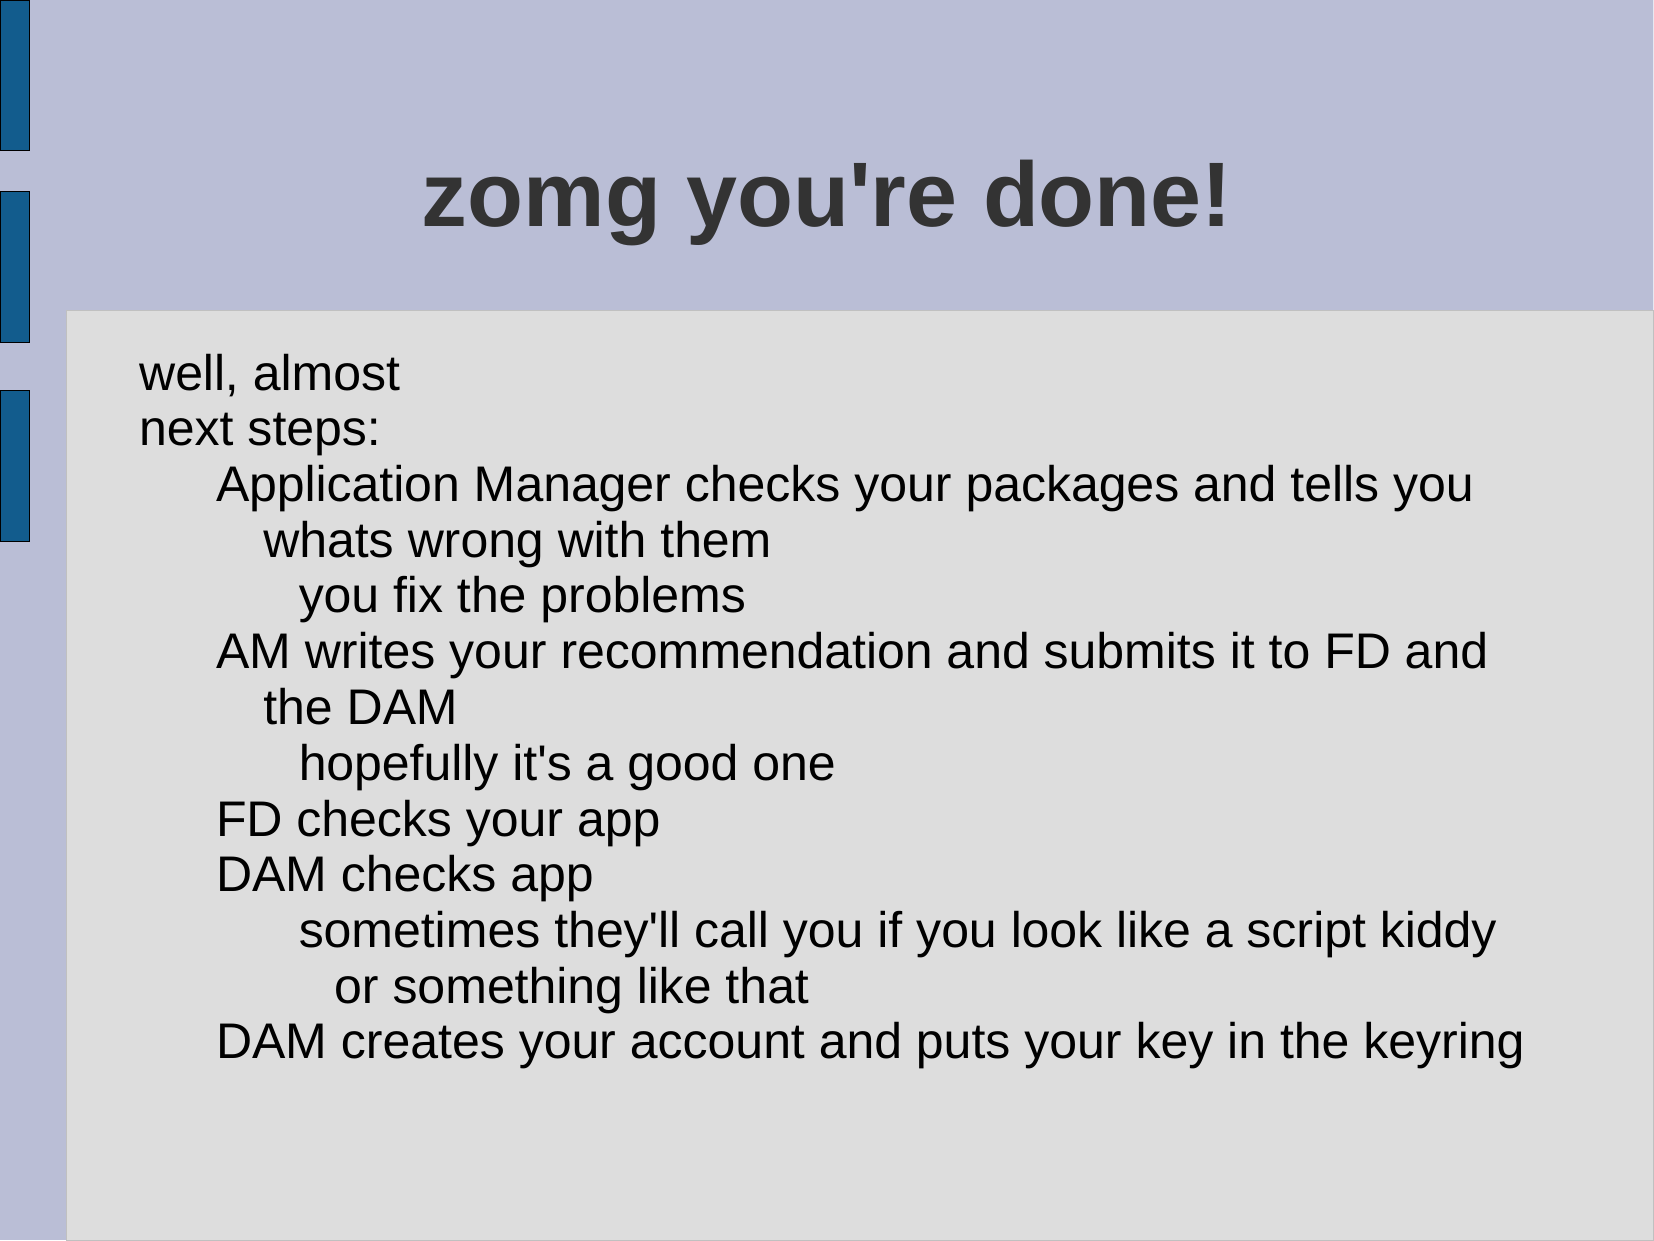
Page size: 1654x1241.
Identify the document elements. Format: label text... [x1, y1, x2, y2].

title zomg you're done! [121, 91, 1534, 299]
list well, almost next steps: Application Manager checks your packages and tells you whats wrong with them you fix the problems AM writes your recommendation and submits it to FD and the DAM hopefully it's a good one FD checks your app DAM checks app sometimes they'll call you if you look like a script kiddy or something like that DAM creates your account and puts your key in the keyring [121, 344, 1534, 1161]
